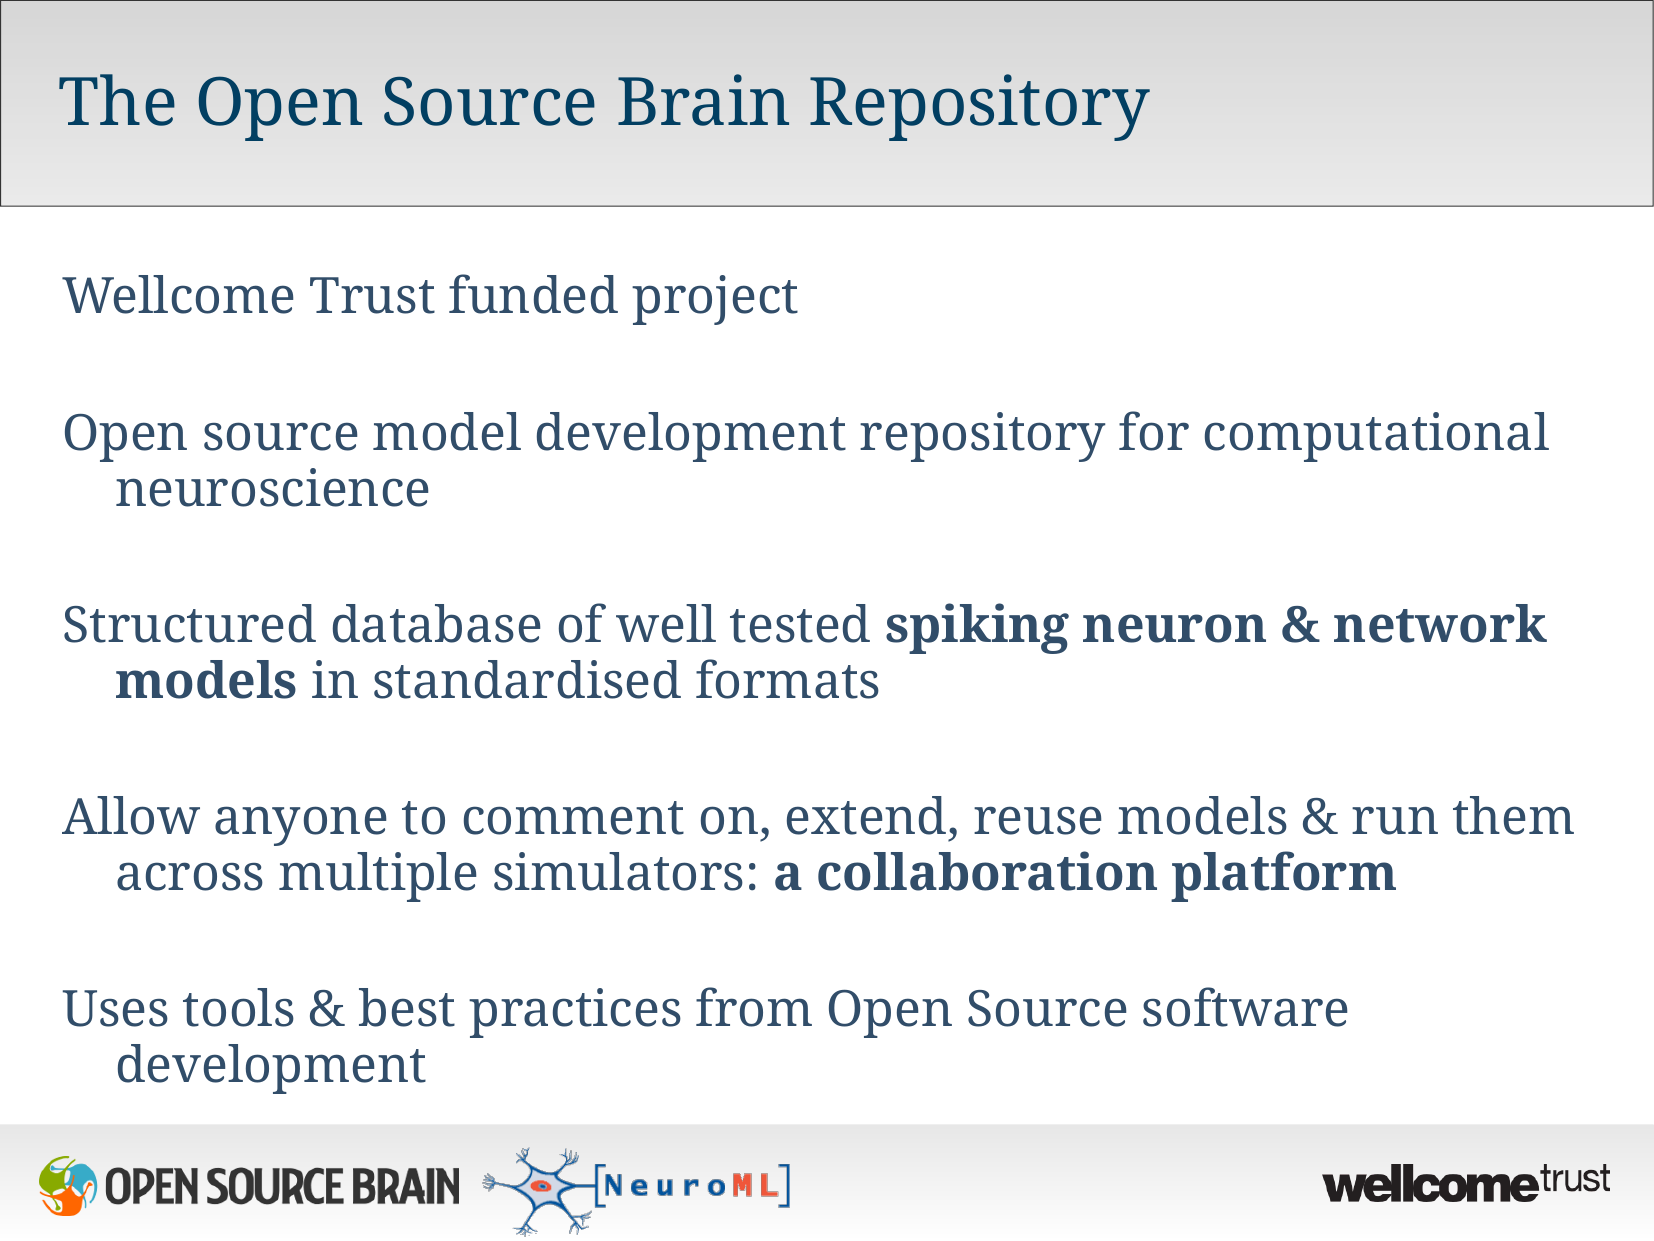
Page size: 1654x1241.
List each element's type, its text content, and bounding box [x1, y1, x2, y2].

picture [482, 1155, 790, 1237]
picture [39, 1156, 459, 1216]
picture [1322, 1164, 1610, 1202]
title The Open Source Brain Repository [59, 29, 1595, 177]
list Wellcome Trust funded project Open source model development repository for computational neuroscience Structured database of well tested spiking neuron & network models in standardised formats Allow anyone to comment on, extend, reuse models & run them across multiple simulators: a collaboration platform Uses tools & best practices from Open Source software development [59, 265, 1595, 1155]
